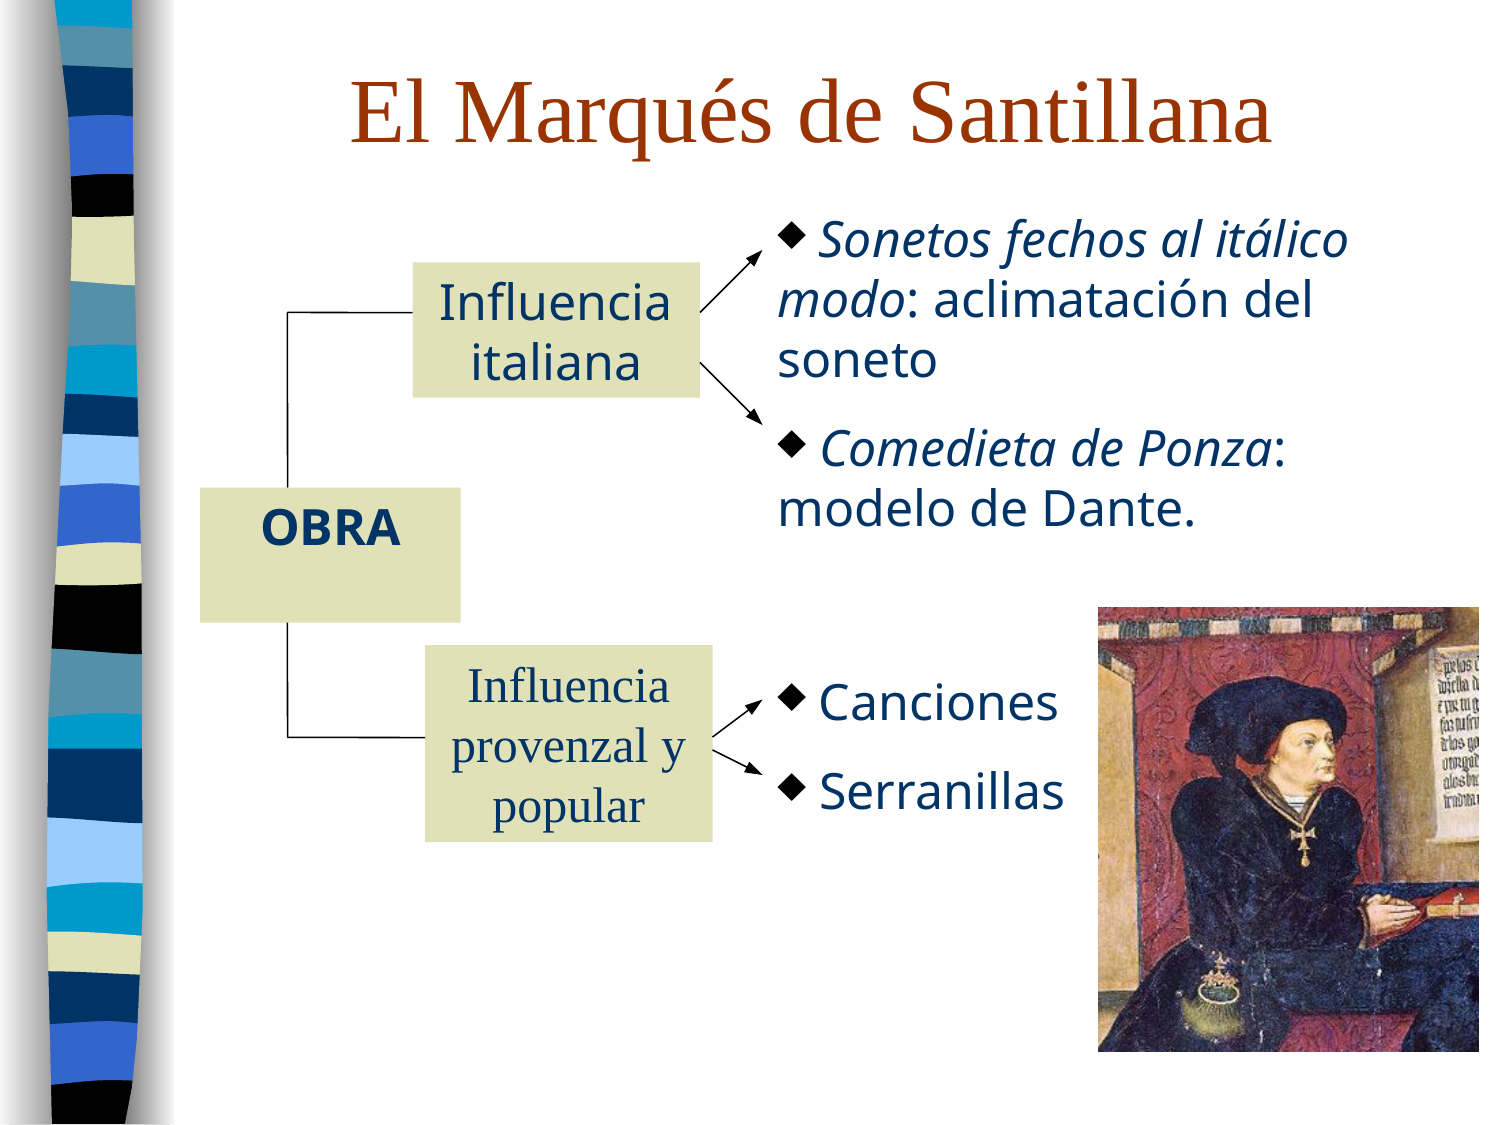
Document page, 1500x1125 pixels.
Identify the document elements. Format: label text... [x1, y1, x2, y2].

picture [1098, 607, 1479, 1052]
text_box Influencia provenzal y popular [425, 645, 713, 843]
text_box [259, 719, 291, 795]
text_box Sonetos fechos al itálico modo: aclimatación del soneto Comedieta de Ponza: modelo de Dante. [762, 200, 1376, 605]
text_box Canciones Serranillas [762, 662, 1098, 828]
title El Marqués de Santillana [174, 37, 1450, 175]
text_box OBRA [200, 487, 461, 623]
text_box Influencia italiana [412, 262, 700, 398]
